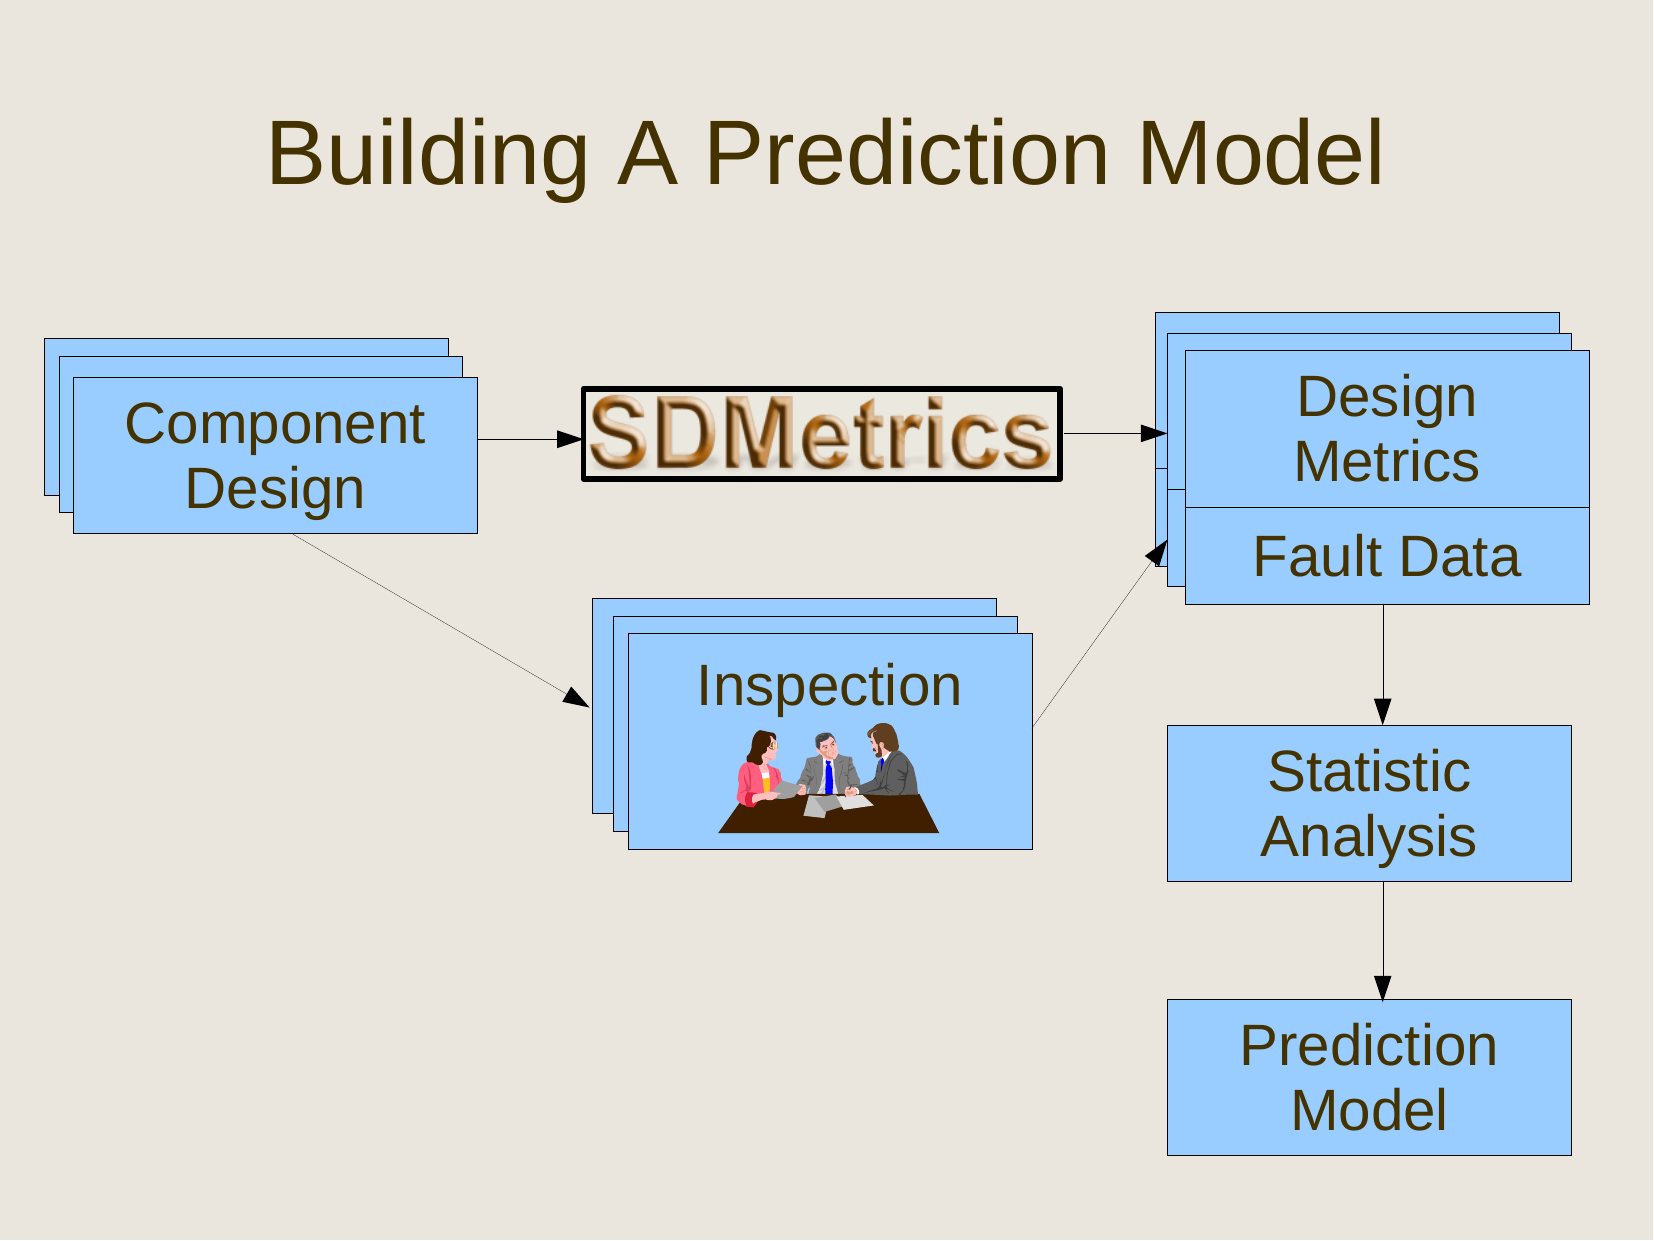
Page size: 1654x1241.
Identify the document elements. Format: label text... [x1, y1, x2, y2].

text_box Prediction Model [1167, 999, 1572, 1156]
text_box Component Design [44, 338, 449, 496]
text_box Fault Data [1185, 507, 1590, 605]
text_box Component Design [59, 356, 463, 513]
text_box Fault Data [1167, 489, 1185, 587]
picture [586, 391, 1058, 476]
text_box [592, 598, 1033, 850]
text_box Fault Data [1155, 468, 1167, 547]
text_box Inspection [678, 645, 982, 726]
text_box Statistic Analysis [1167, 725, 1572, 882]
text_box Design Metrics [1155, 312, 1560, 432]
title Building A Prediction Model [82, 49, 1571, 257]
text_box Design Metrics [1155, 434, 1167, 468]
text_box Component Design [73, 377, 478, 534]
text_box Design Metrics [1185, 350, 1590, 507]
text_box Design Metrics [1167, 333, 1572, 489]
